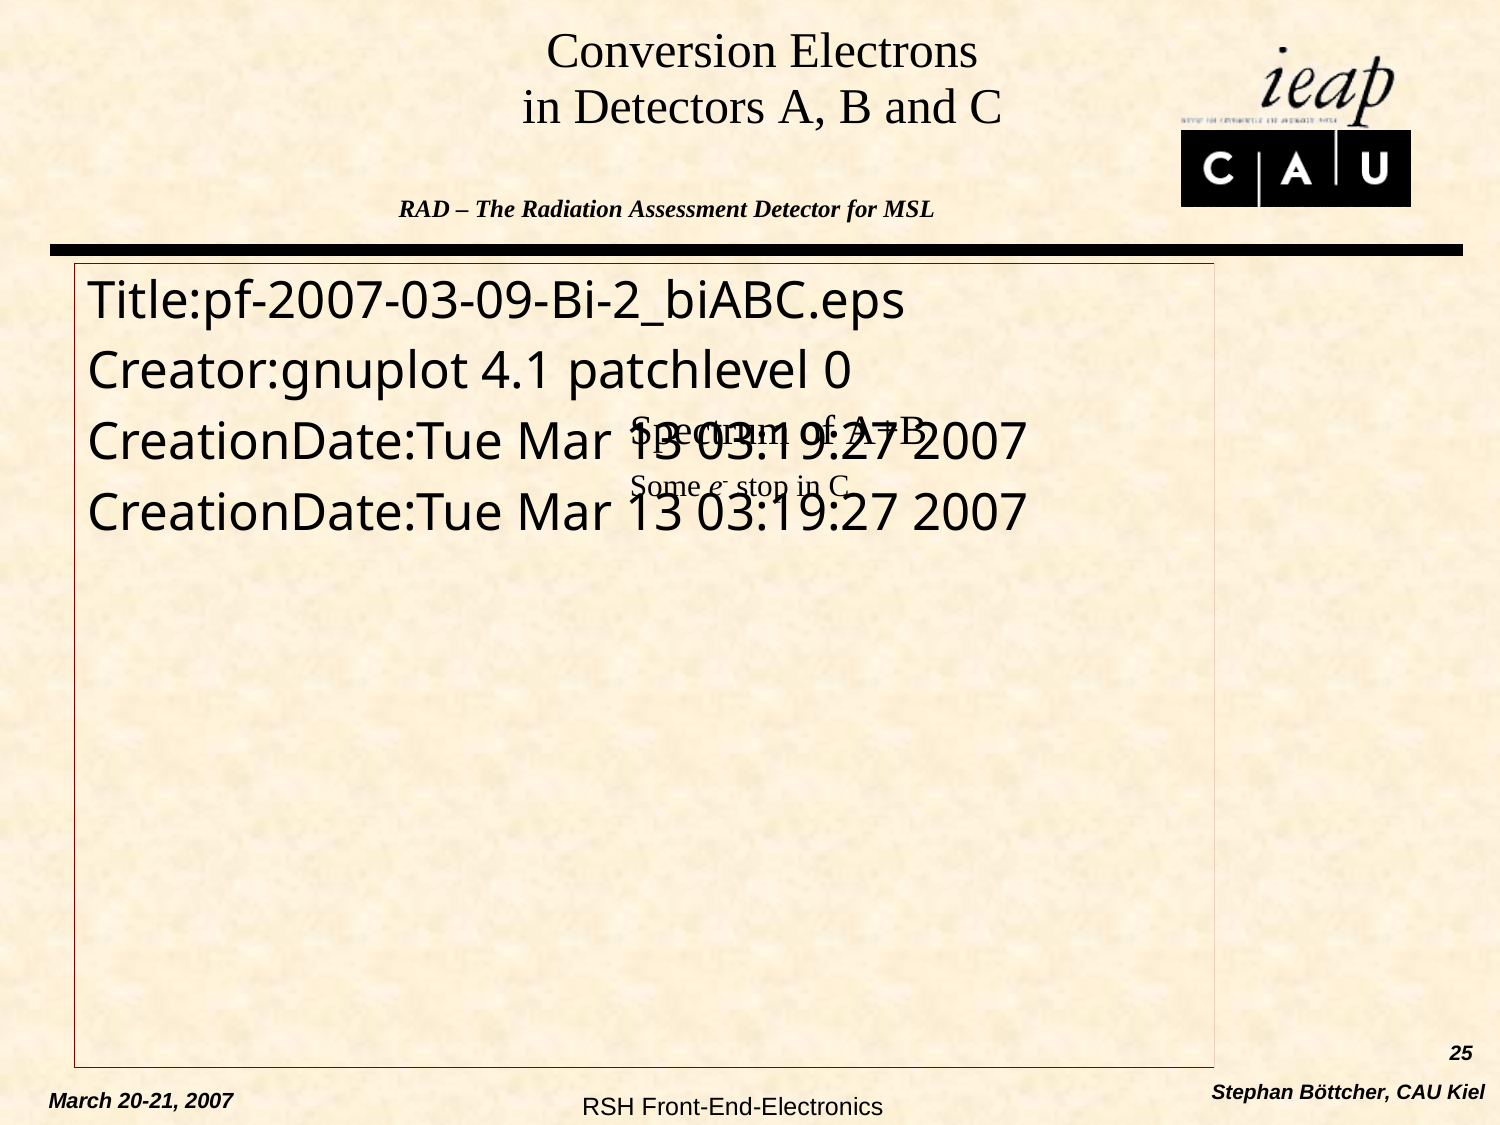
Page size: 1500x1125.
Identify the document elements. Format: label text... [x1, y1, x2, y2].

list Spectrum of A+B Some e- stop in C. [629, 407, 1109, 549]
title Conversion Electrons in Detectors A, B and C [299, 8, 1225, 205]
picture [0, 0, 1500, 1125]
